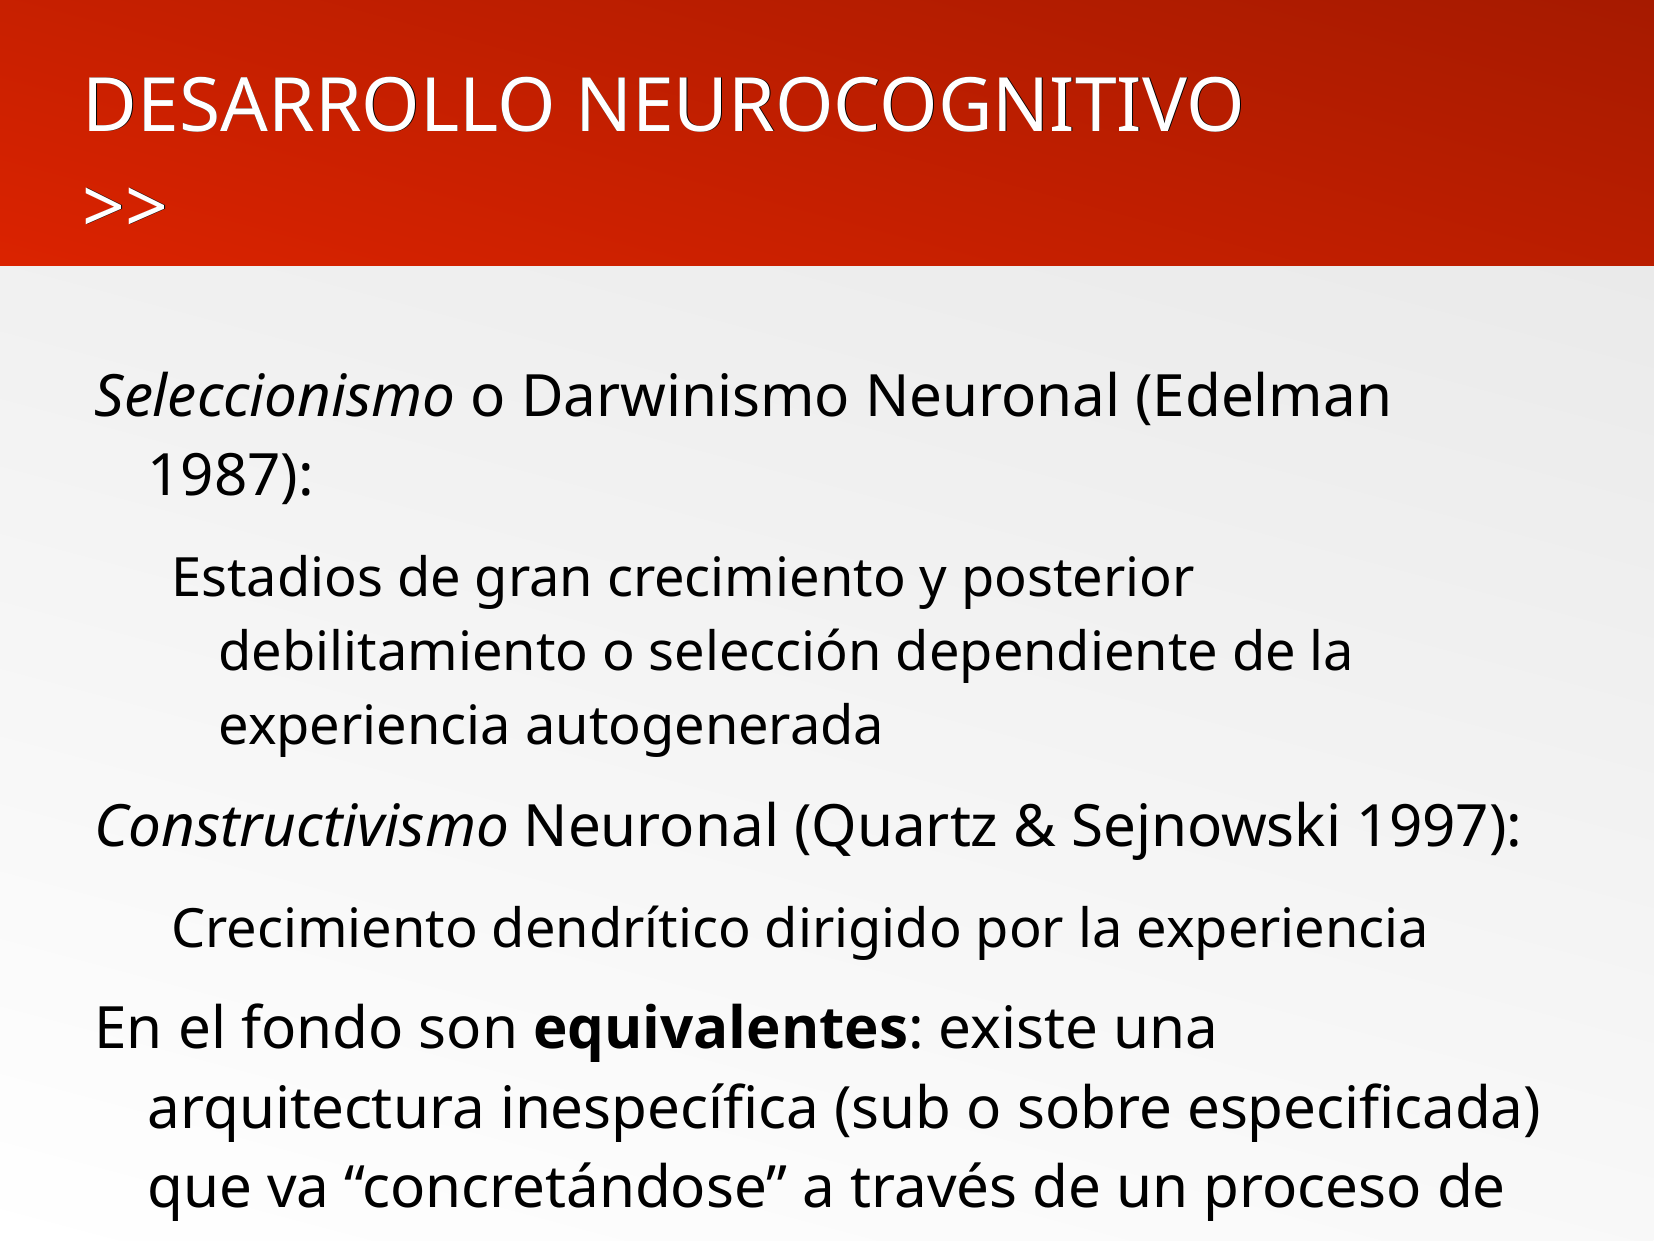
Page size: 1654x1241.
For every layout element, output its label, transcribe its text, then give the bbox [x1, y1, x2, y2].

title DESARROLLO NEUROCOGNITIVO >> [82, 49, 1571, 257]
list Seleccionismo o Darwinismo Neuronal (Edelman 1987): Estadios de gran crecimiento y posterior debilitamiento o selección dependiente de la experiencia autogenerada Constructivismo Neuronal (Quartz & Sejnowski 1997): Crecimiento dendrítico dirigido por la experiencia En el fondo son equivalentes: existe una arquitectura inespecífica (sub o sobre especificada) que va “concretándose” a través de un proceso de desarrollo conductual, evaluado por mecanismos internos. ¿Pero cómo se “moldea” o “crece” el cerebro? [76, 354, 1565, 1173]
text_box [0, 0, 1654, 266]
